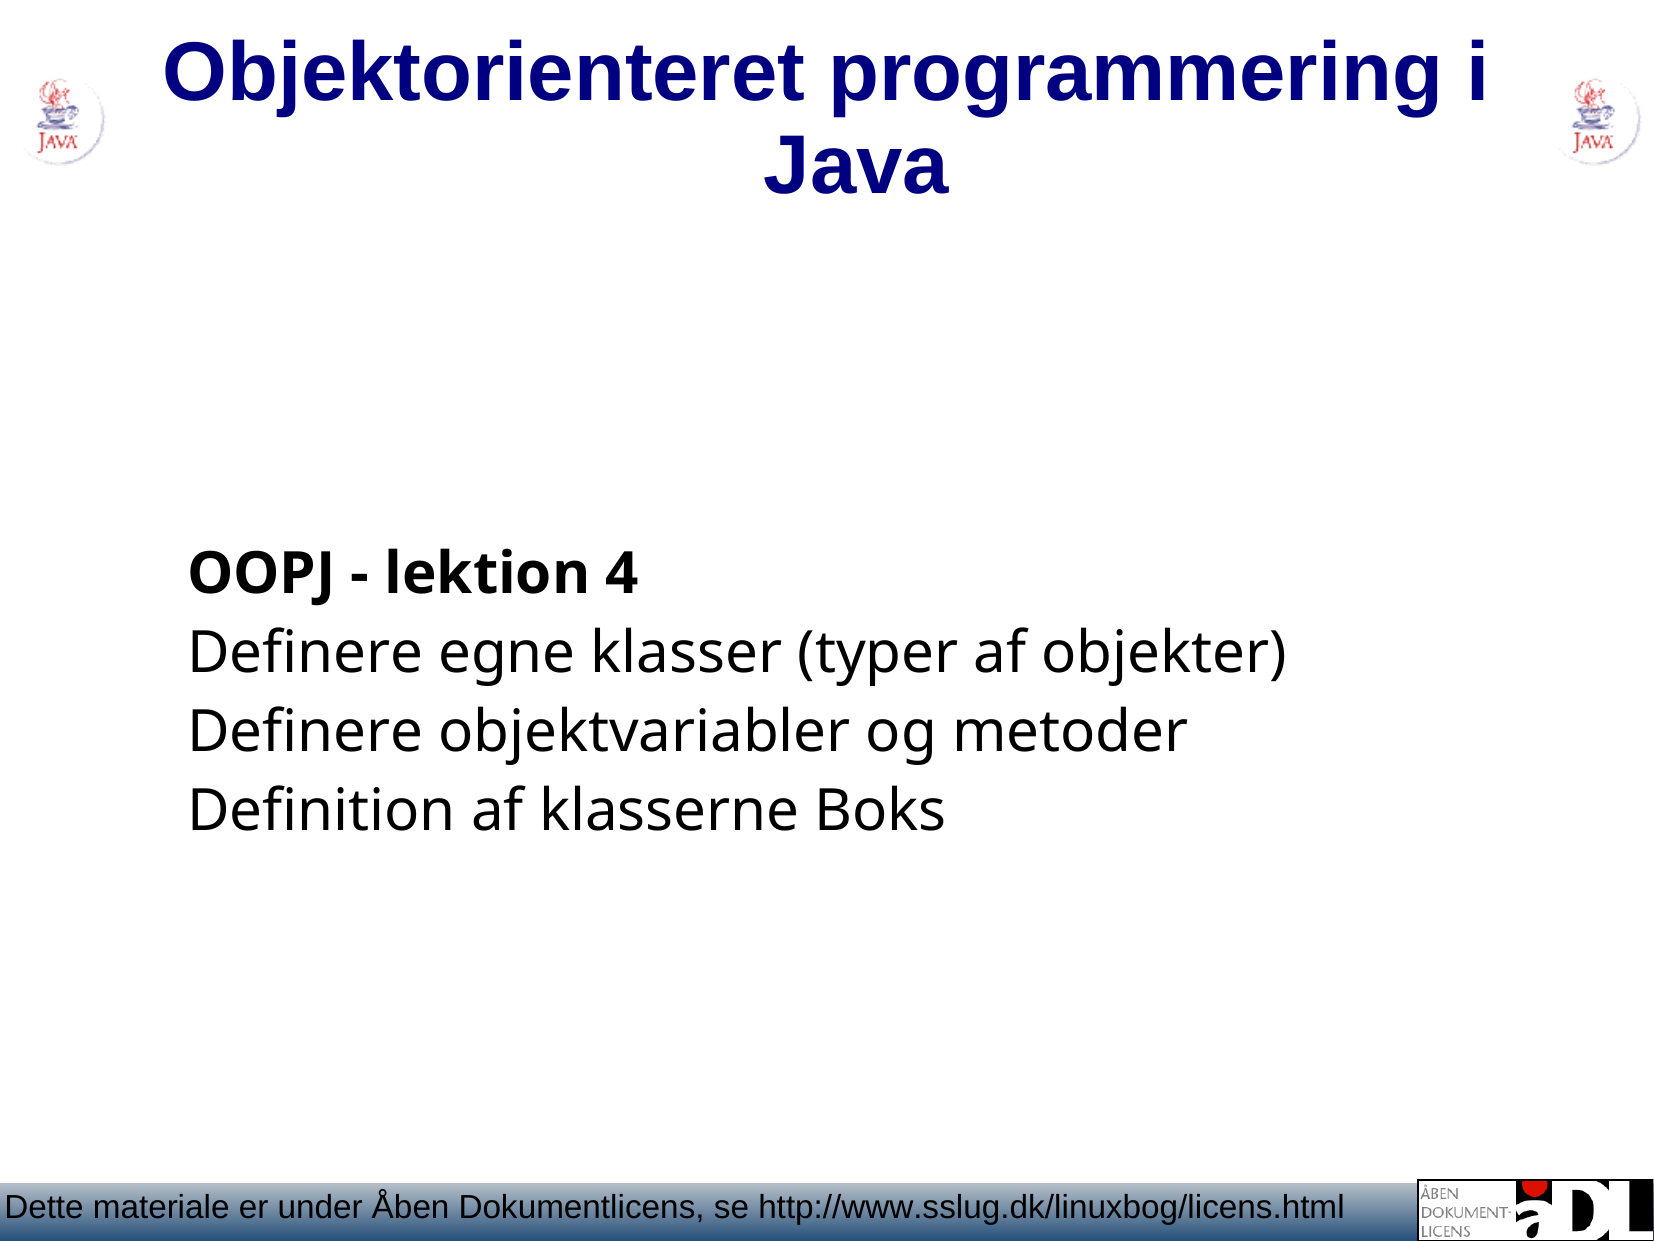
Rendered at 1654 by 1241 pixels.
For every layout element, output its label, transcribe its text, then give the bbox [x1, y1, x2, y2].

title Objektorienteret programmering i Java [72, 14, 1582, 222]
picture [10, 71, 72, 169]
picture [1417, 1179, 1654, 1241]
text_box Dette materiale er under Åben Dokumentlicens, se http://www.sslug.dk/linuxbog/licens.html [4, 1188, 1417, 1230]
subtitle OOPJ - lektion 4 Definere egne klasser (typer af objekter) Definere objektvariabler og metoder Definition af klasserne Boks [151, 221, 1532, 1157]
picture [1582, 71, 1645, 169]
